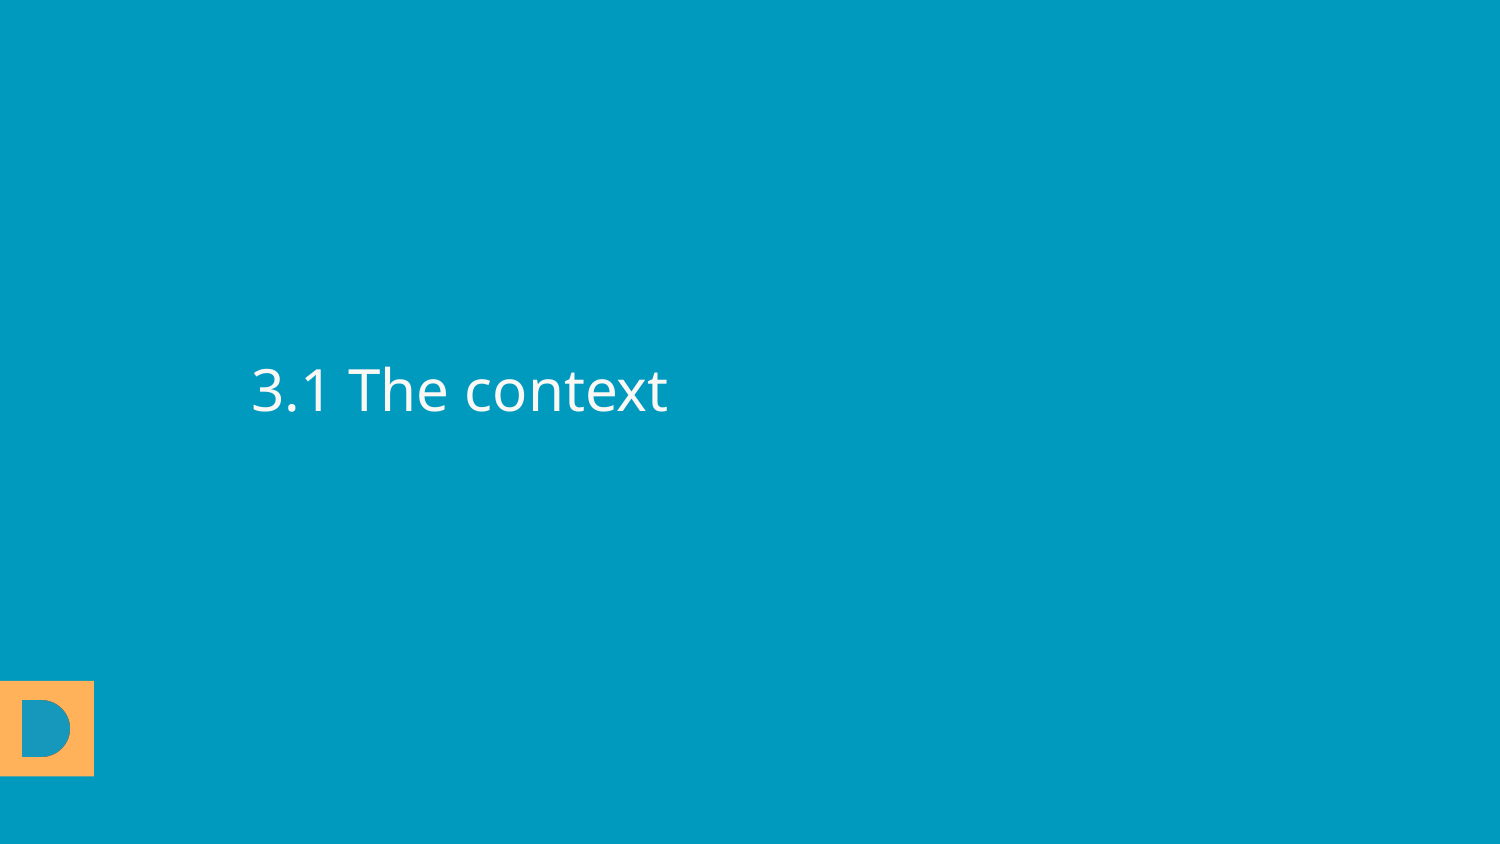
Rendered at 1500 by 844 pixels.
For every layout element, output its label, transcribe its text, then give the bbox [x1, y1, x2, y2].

title 3.1 The context [236, 0, 1174, 777]
picture [22, 700, 70, 757]
